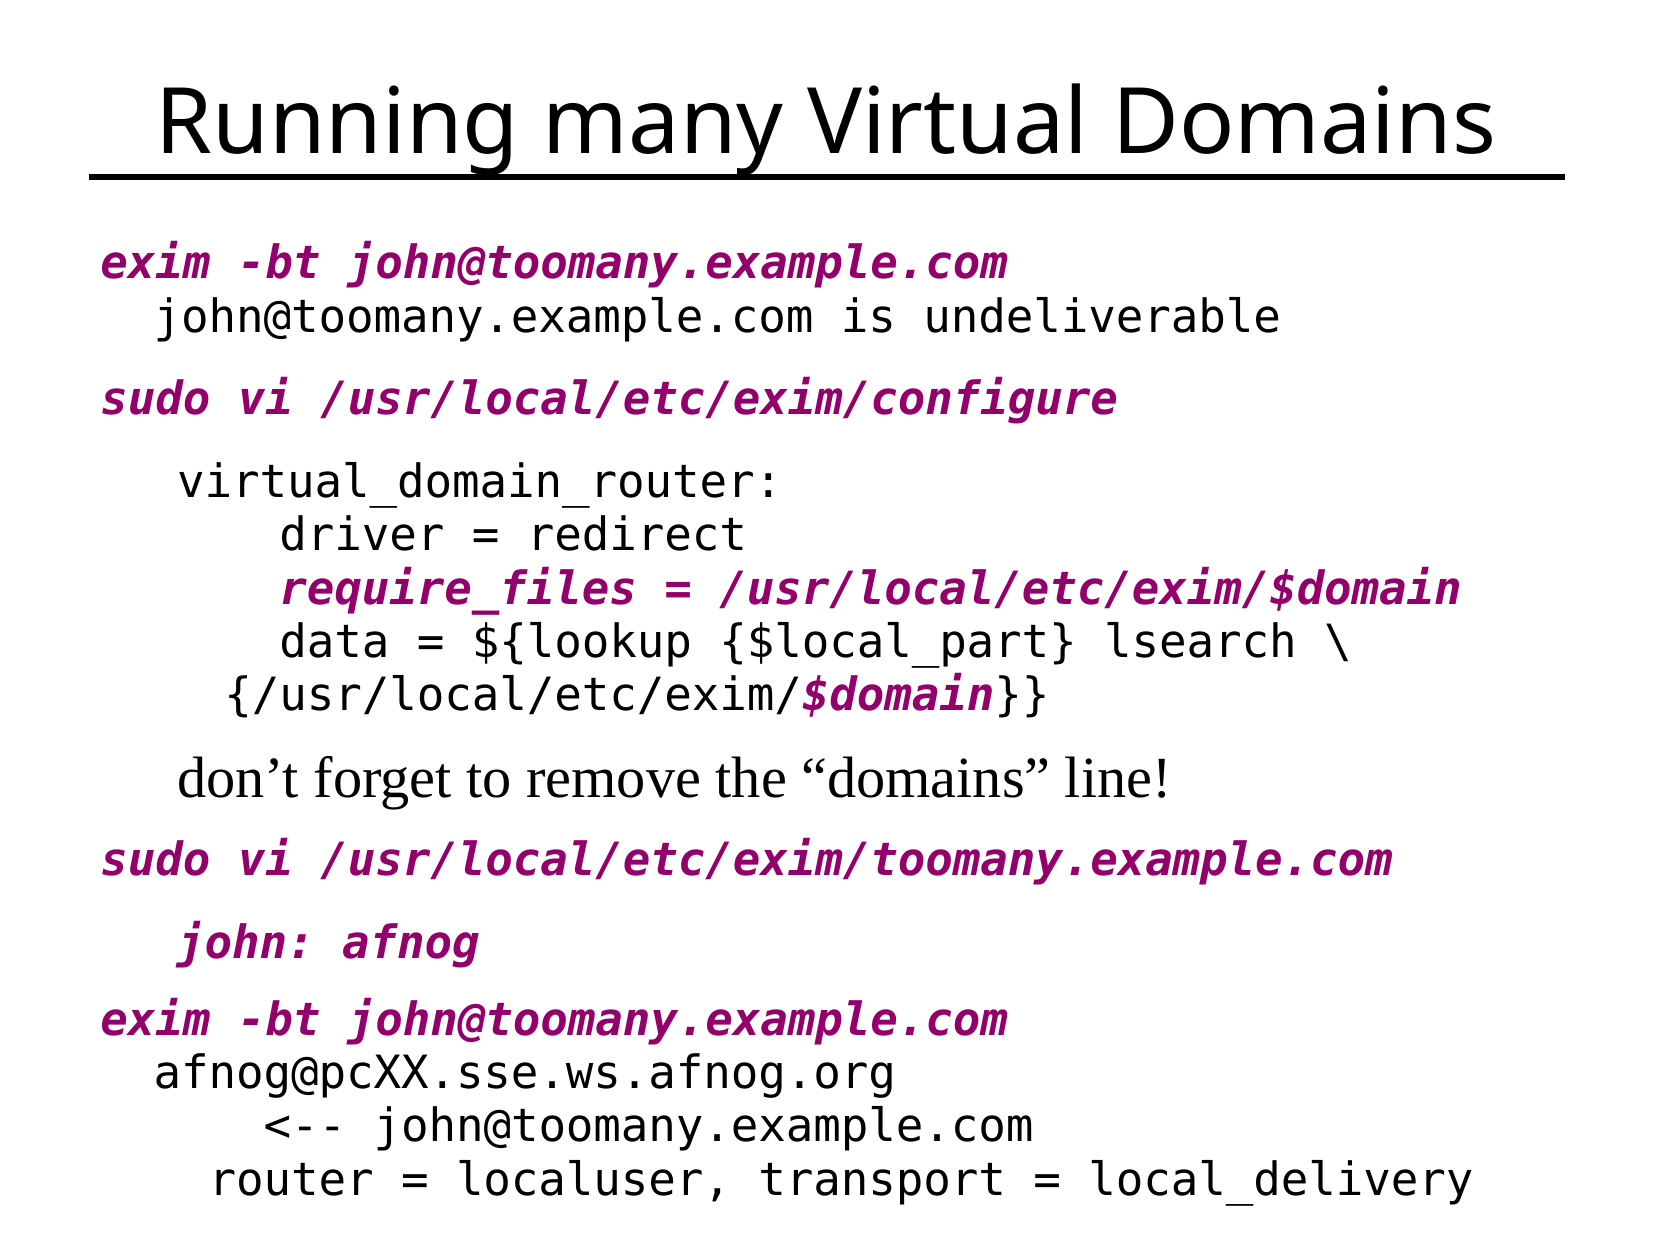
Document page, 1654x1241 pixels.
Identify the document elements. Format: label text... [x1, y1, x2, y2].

title Running many Virtual Domains [82, 29, 1571, 207]
list exim -bt john@toomany.example.com john@toomany.example.com is undeliverable sudo vi /usr/local/etc/exim/configure virtual_domain_router: driver = redirect require_files = /usr/local/etc/exim/$domain data = ${lookup {$local_part} lsearch \ {/usr/local/etc/exim/$domain}} don’t forget to remove the “domains” line! sudo vi /usr/local/etc/exim/toomany.example.com john: afnog exim -bt john@toomany.example.com afnog@pcXX.sse.ws.afnog.org <-- john@toomany.example.com router = localuser, transport = local_delivery [82, 236, 1571, 1207]
